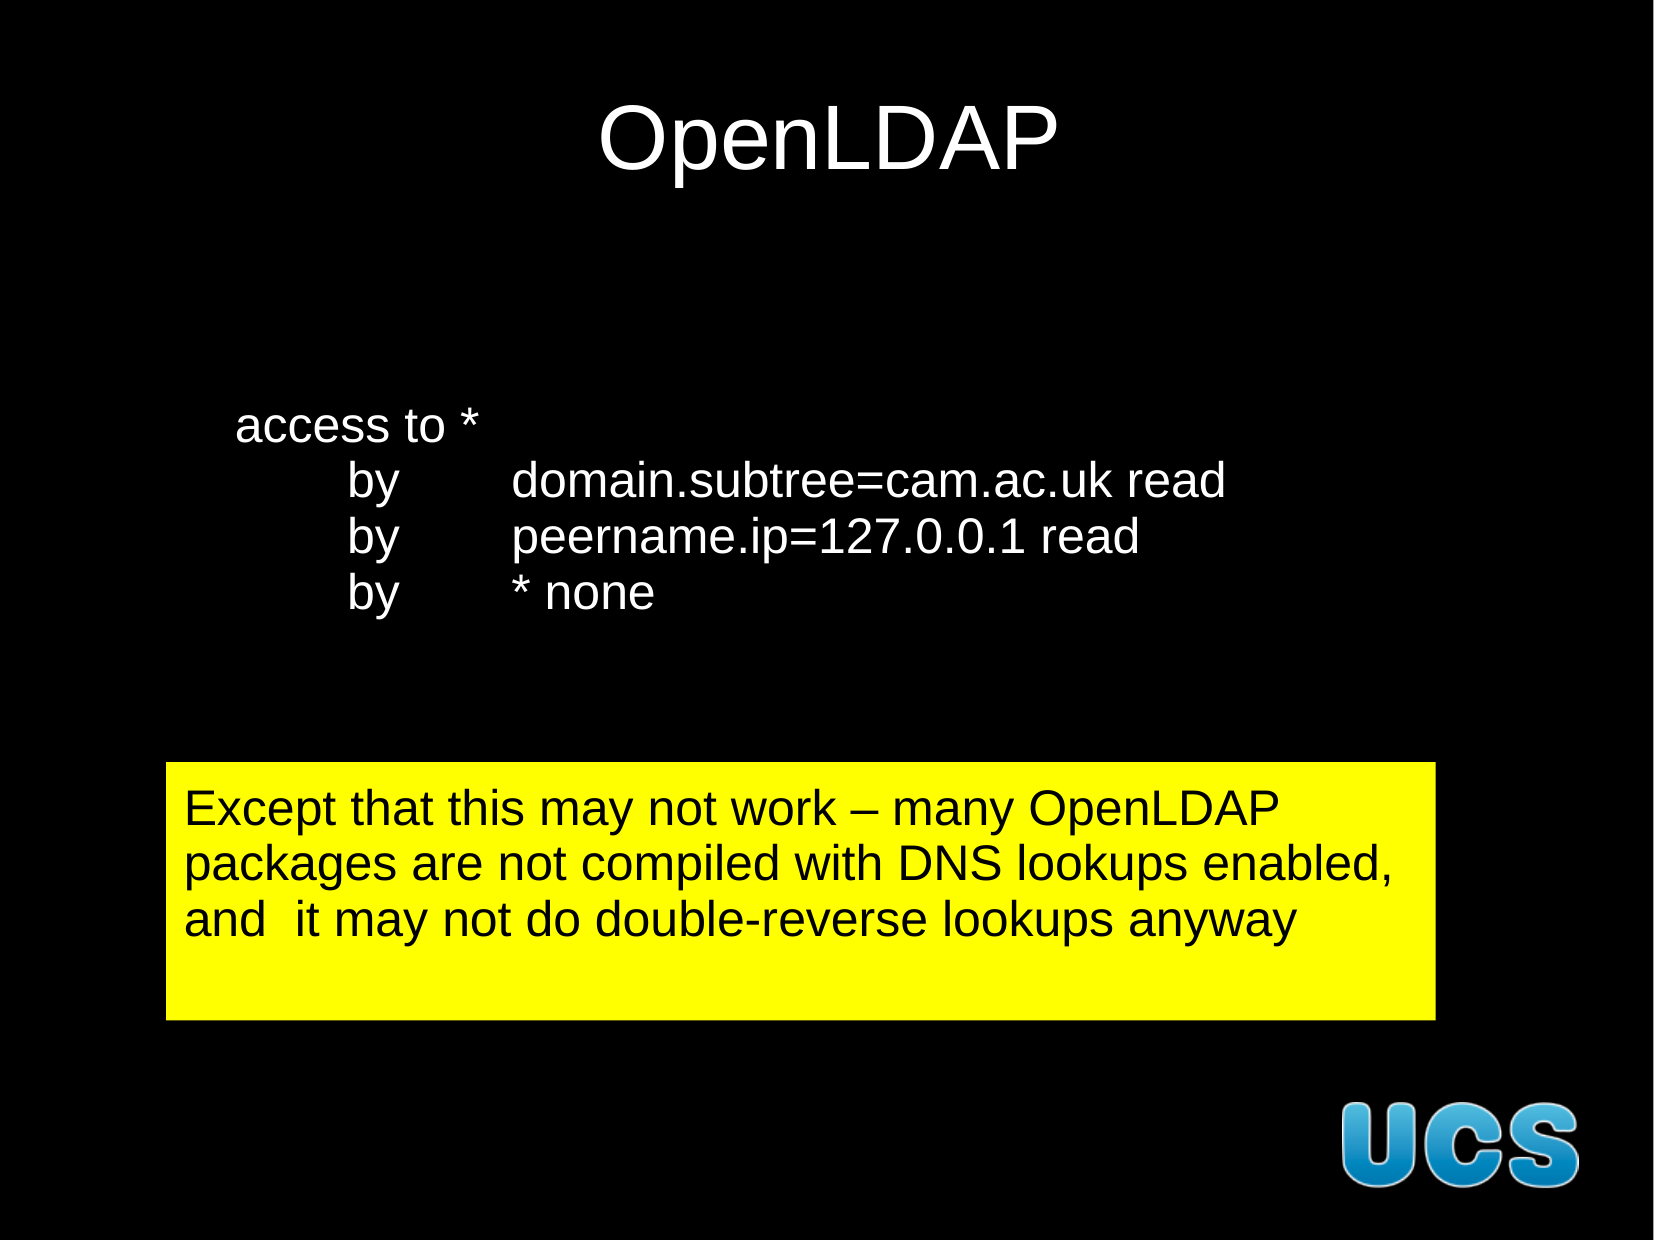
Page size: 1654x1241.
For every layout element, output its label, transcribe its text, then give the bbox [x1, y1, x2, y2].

text_box access to * by domain.subtree=cam.ac.uk read by peername.ip=127.0.0.1 read by * none [223, 385, 1421, 706]
picture [1342, 1102, 1579, 1190]
title OpenLDAP [123, 39, 1536, 236]
text_box Except that this may not work – many OpenLDAP packages are not compiled with DNS lookups enabled, and it may not do double-reverse lookups anyway [166, 762, 1436, 1021]
